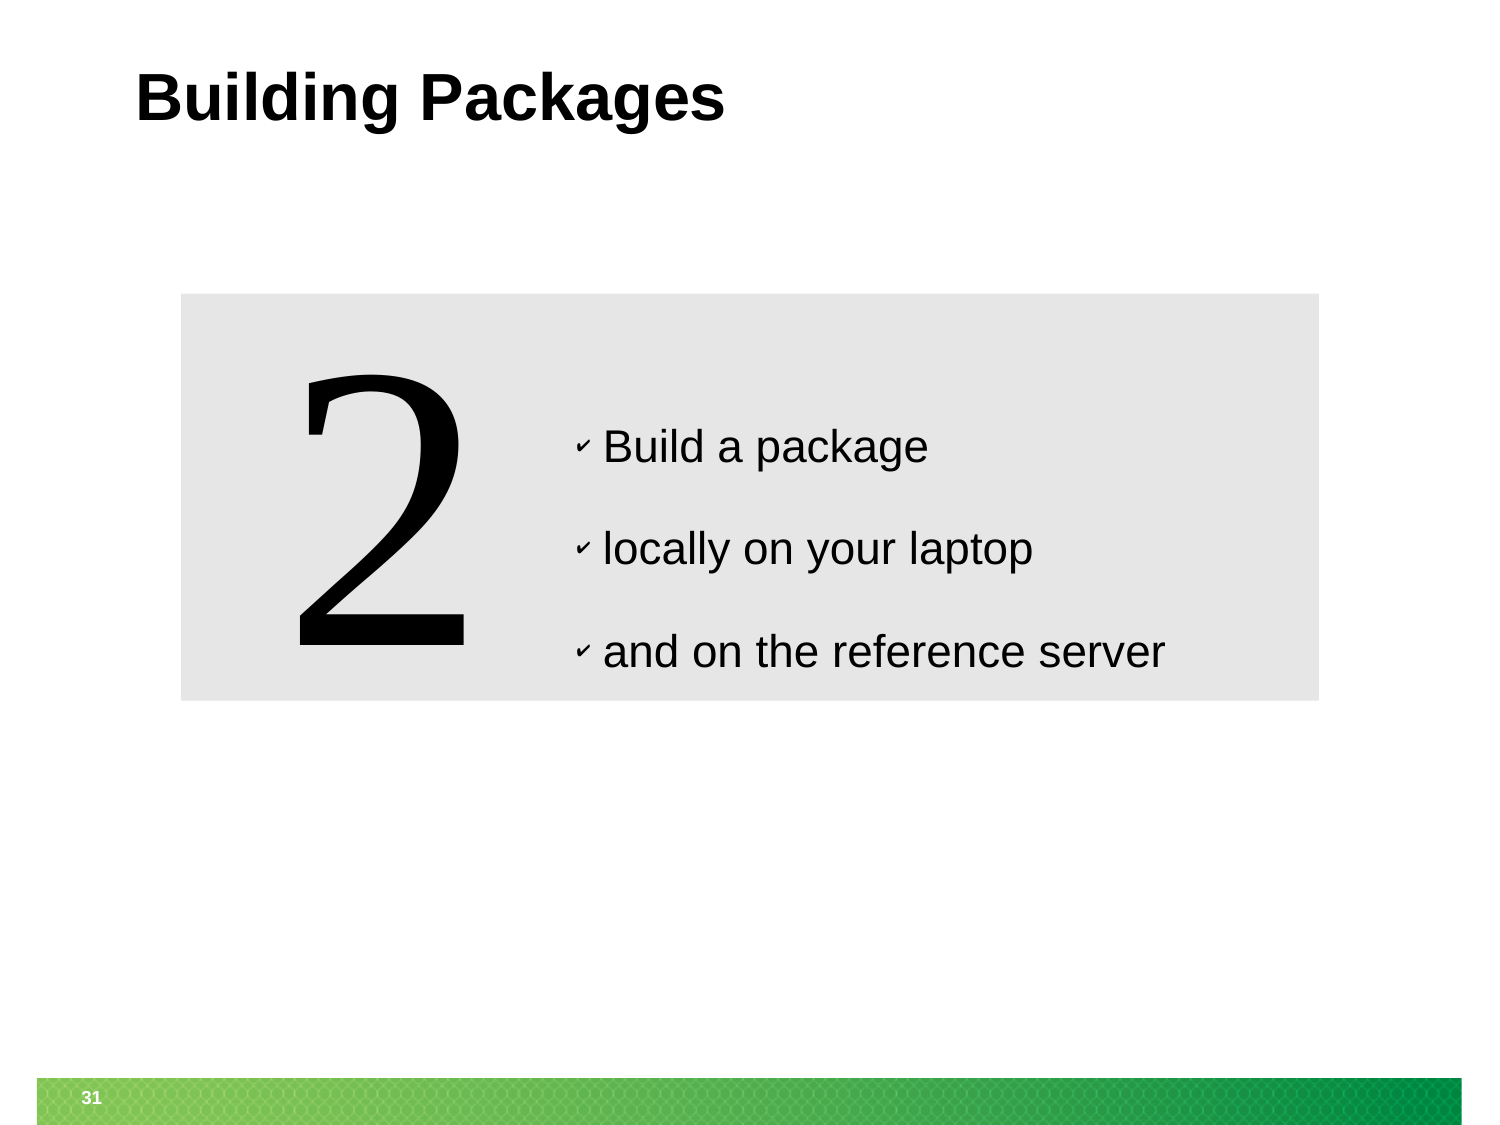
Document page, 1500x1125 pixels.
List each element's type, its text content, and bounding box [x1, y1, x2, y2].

text_box 2 [282, 258, 534, 716]
text_box Build a package locally on your laptop and on the reference server [576, 369, 1167, 626]
title Building Packages [135, 41, 1372, 204]
text_box [534, 293, 1319, 701]
picture [36, 1078, 1462, 1125]
text_box [181, 293, 282, 701]
